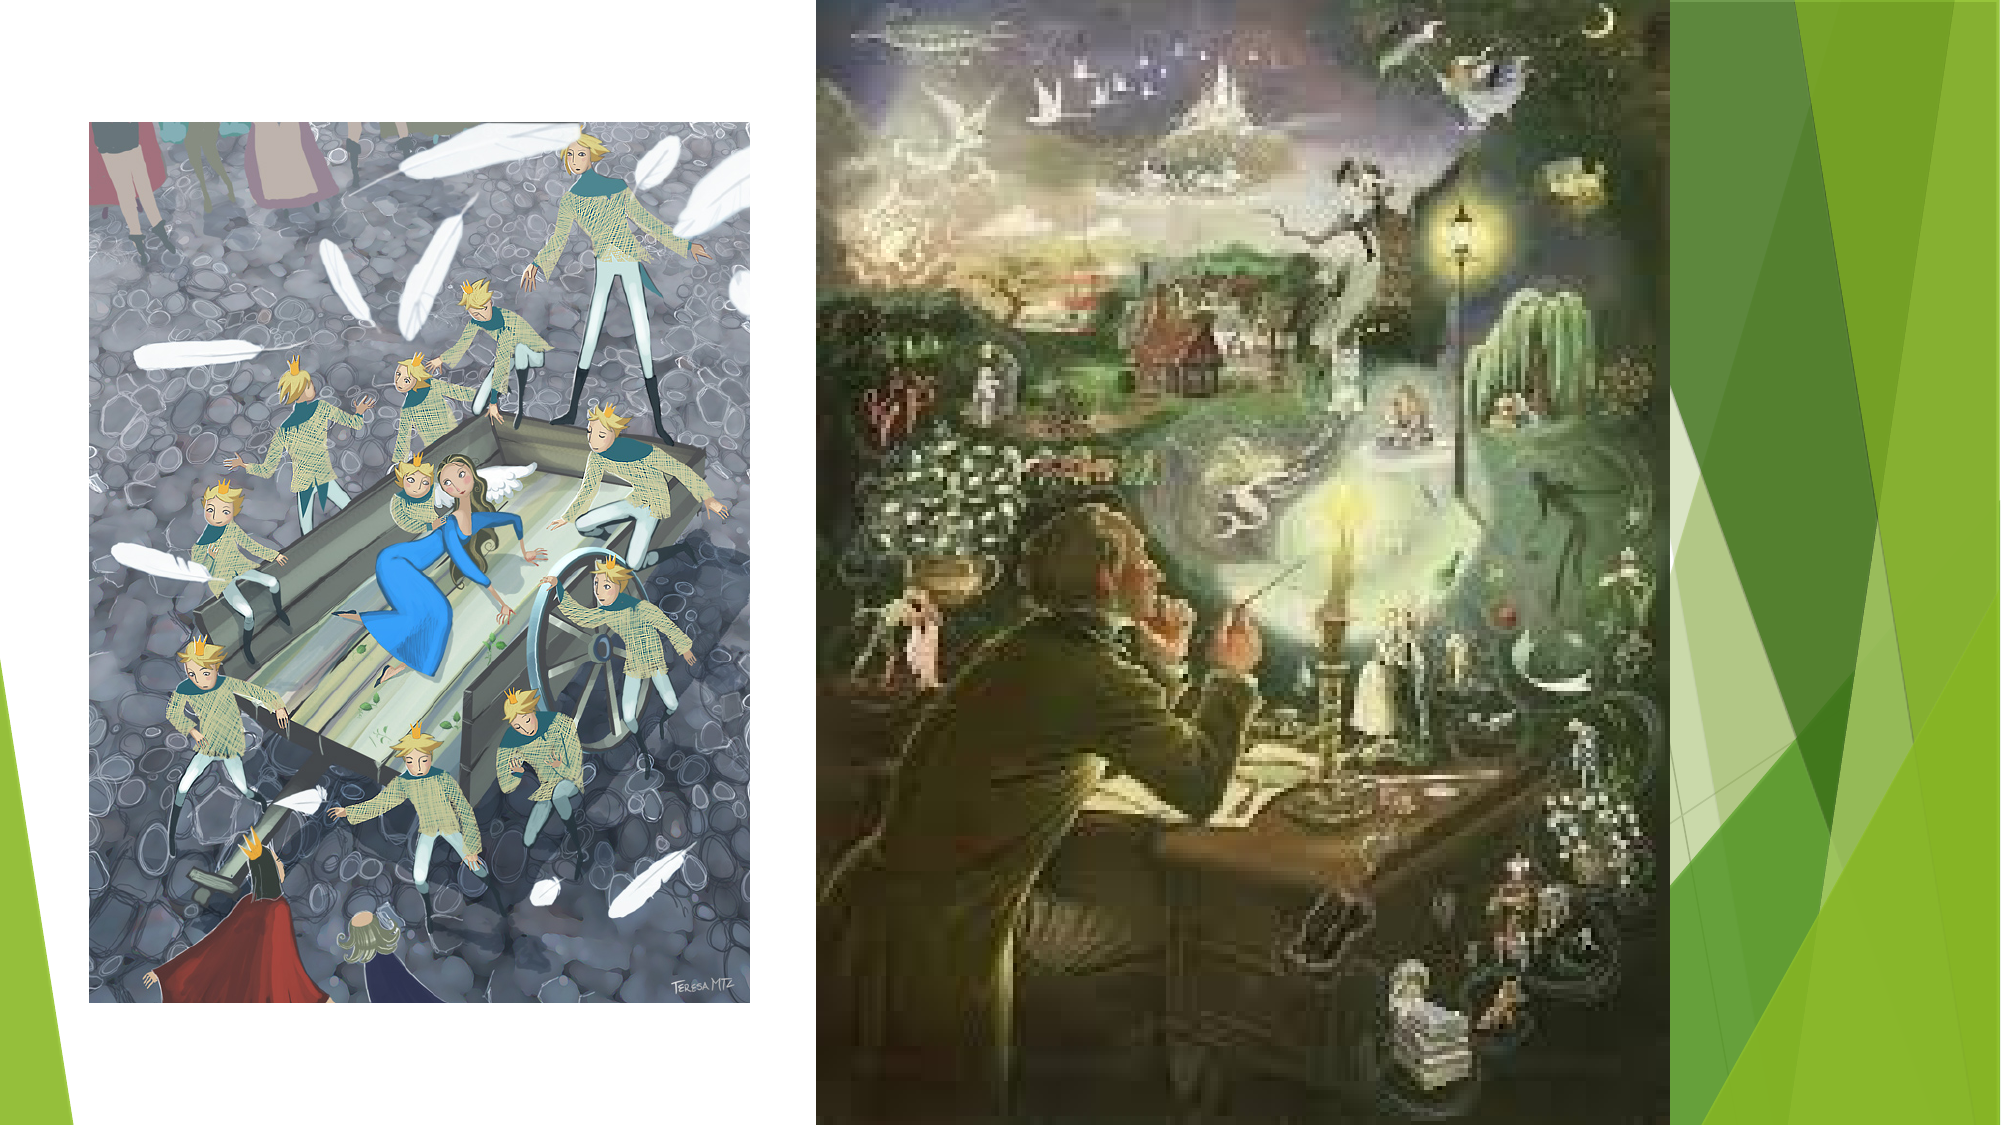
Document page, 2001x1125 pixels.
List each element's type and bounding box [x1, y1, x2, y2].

picture [816, 0, 1670, 1125]
picture [89, 122, 750, 1003]
